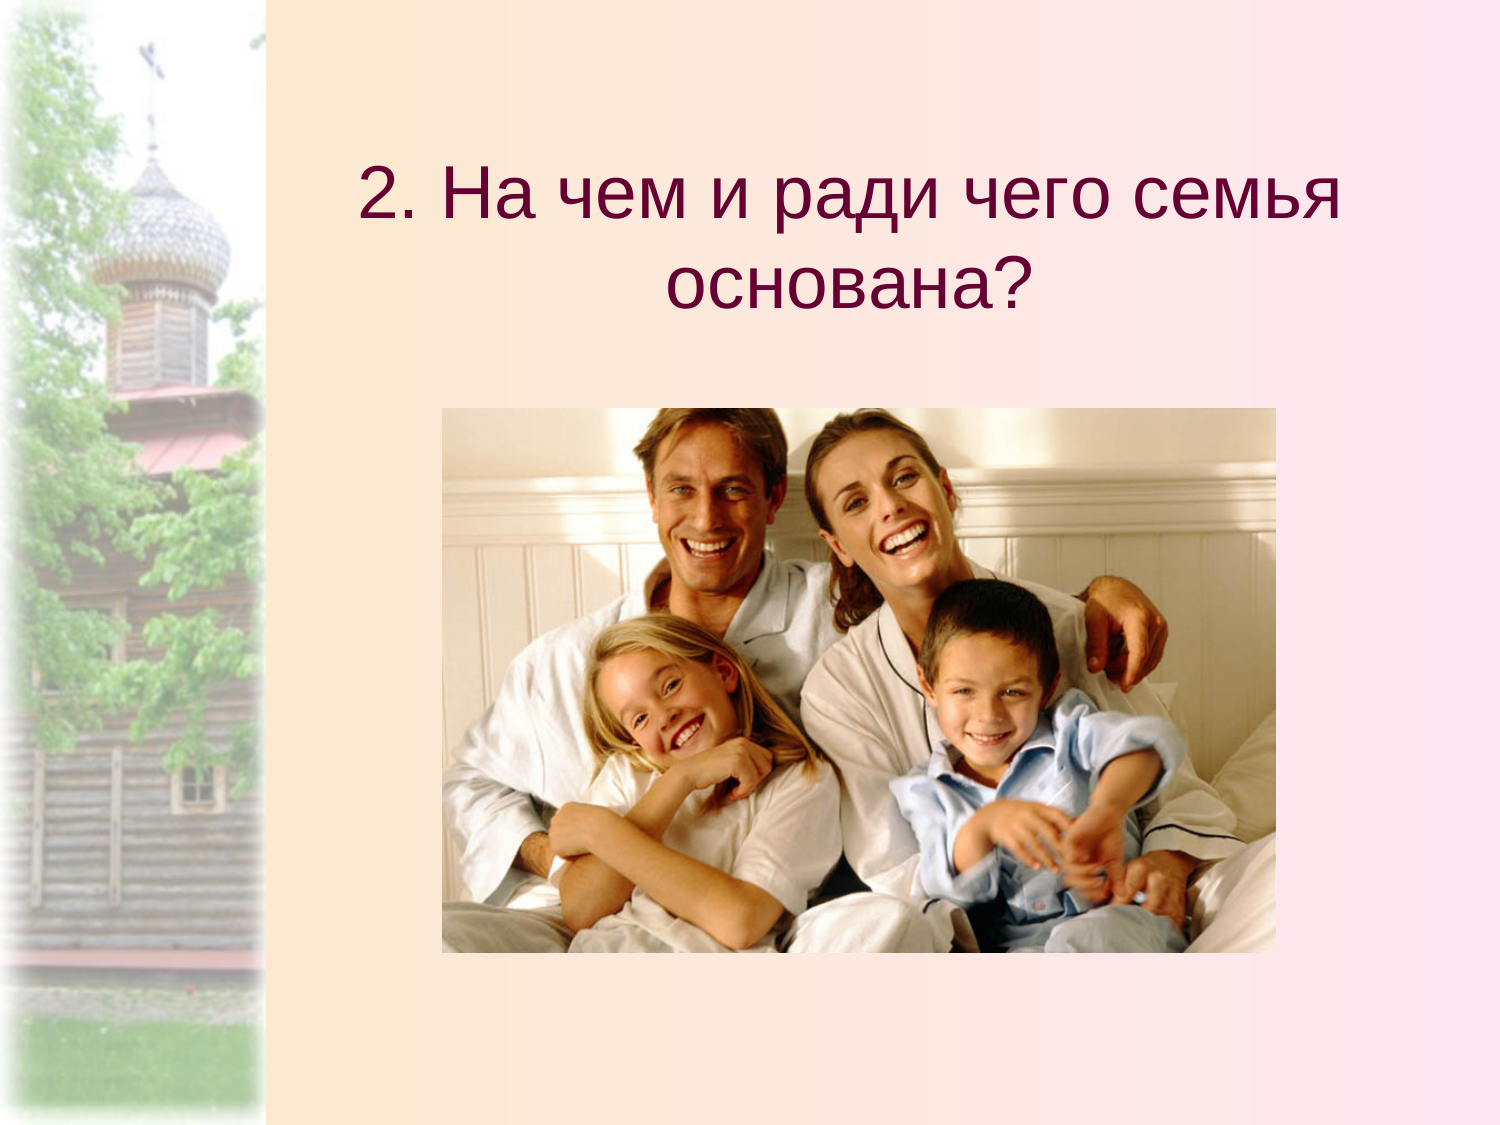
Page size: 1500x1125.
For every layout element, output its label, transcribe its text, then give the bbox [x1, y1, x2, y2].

picture [442, 408, 1276, 953]
text_box 2. На чем и ради чего семья основана? [312, 136, 1388, 332]
picture [0, 0, 266, 1125]
